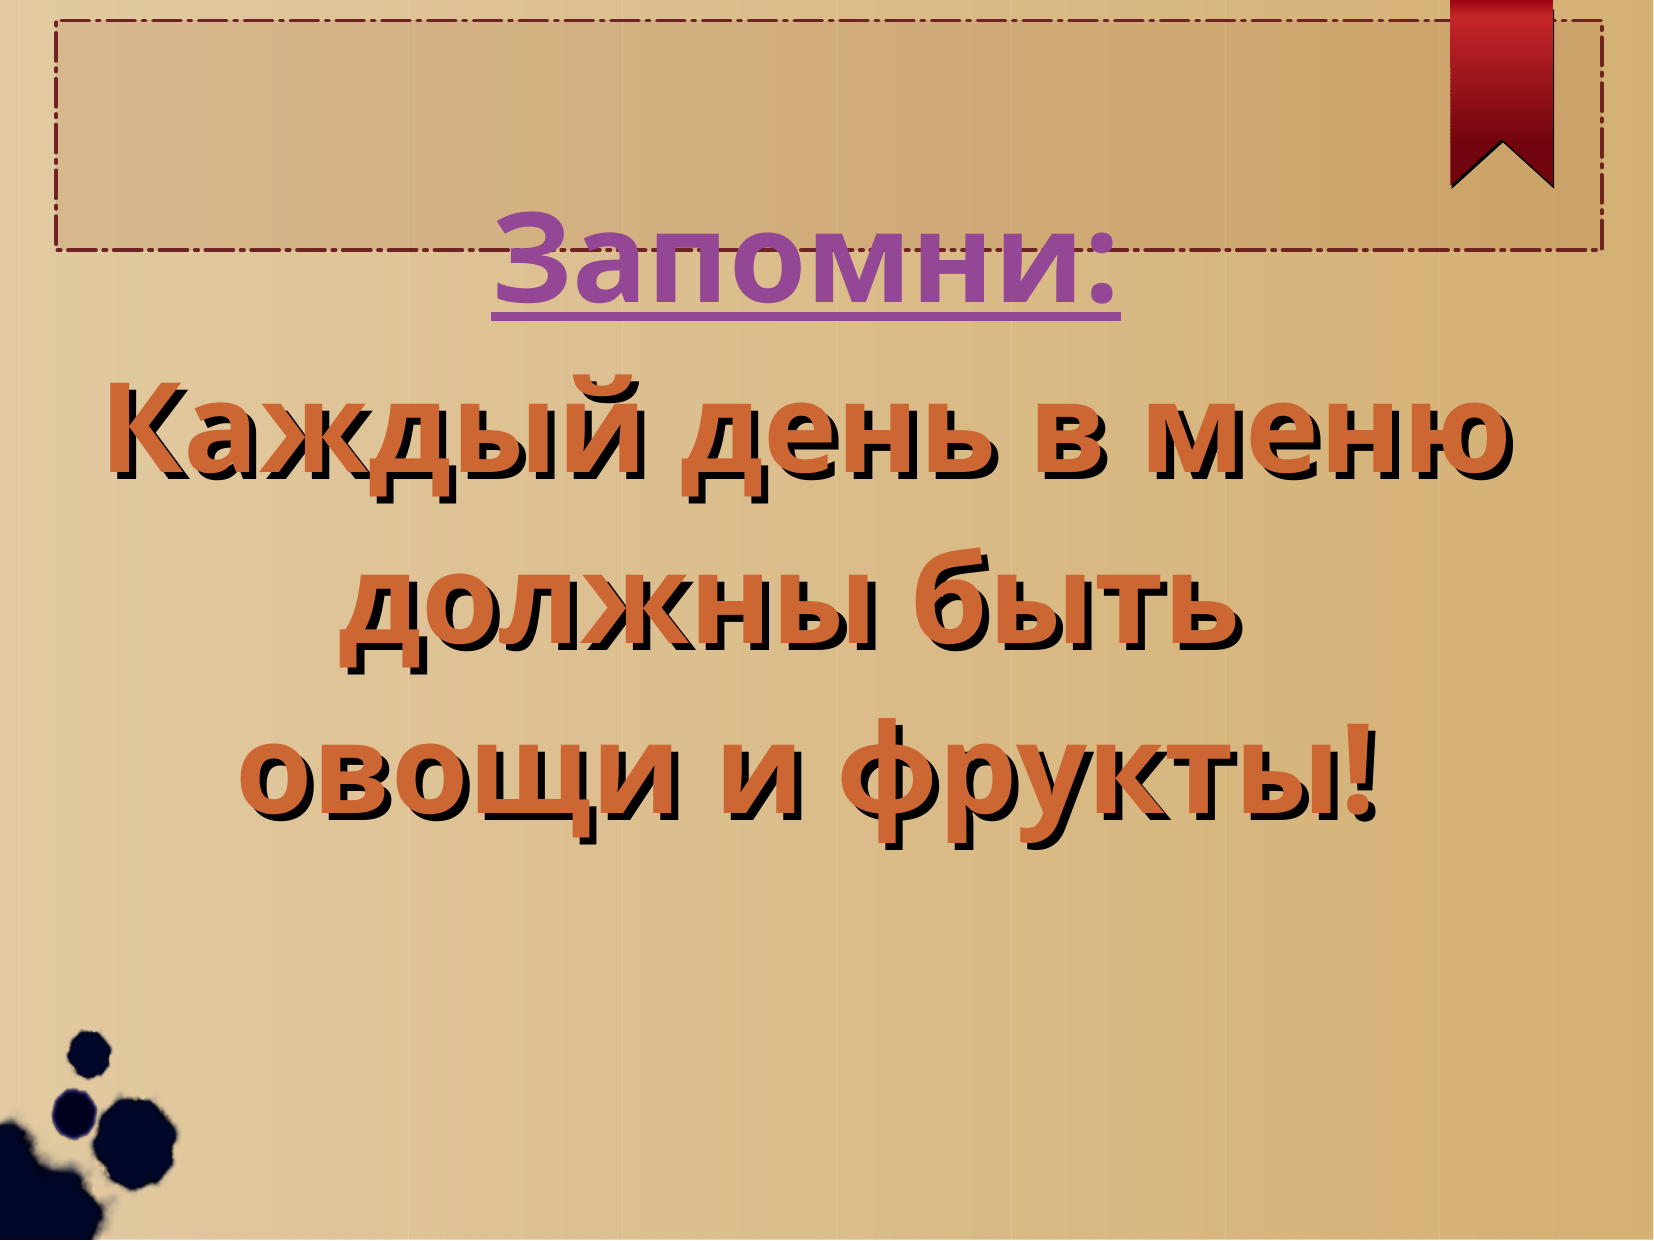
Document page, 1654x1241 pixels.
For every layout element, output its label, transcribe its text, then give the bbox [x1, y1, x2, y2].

subtitle Запомни: Каждый день в меню должны быть овощи и фрукты! [76, 29, 1536, 990]
